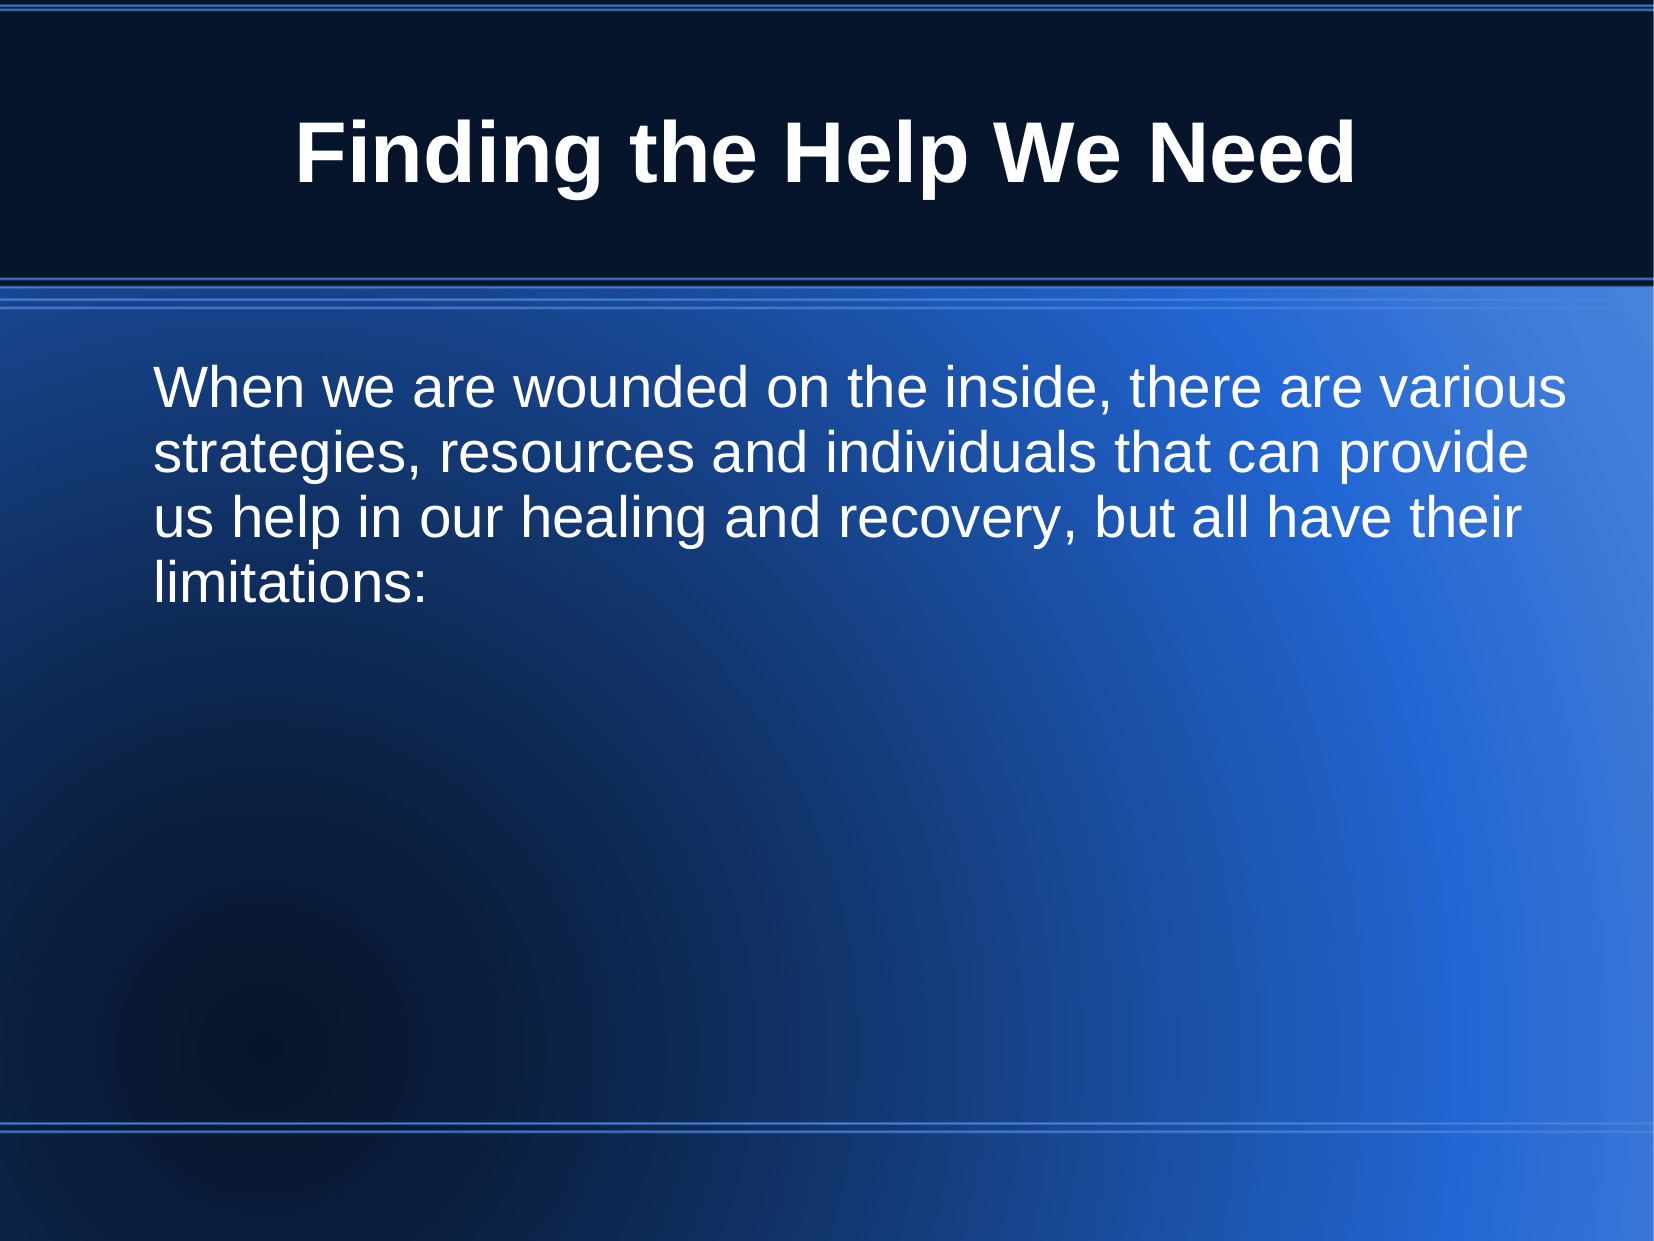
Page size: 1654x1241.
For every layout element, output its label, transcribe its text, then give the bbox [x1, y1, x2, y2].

title Finding the Help We Need [82, 49, 1571, 257]
picture [0, 0, 1654, 1241]
list When we are wounded on the inside, there are various strategies, resources and individuals that can provide us help in our healing and recovery, but all have their limitations: [82, 355, 1571, 1058]
